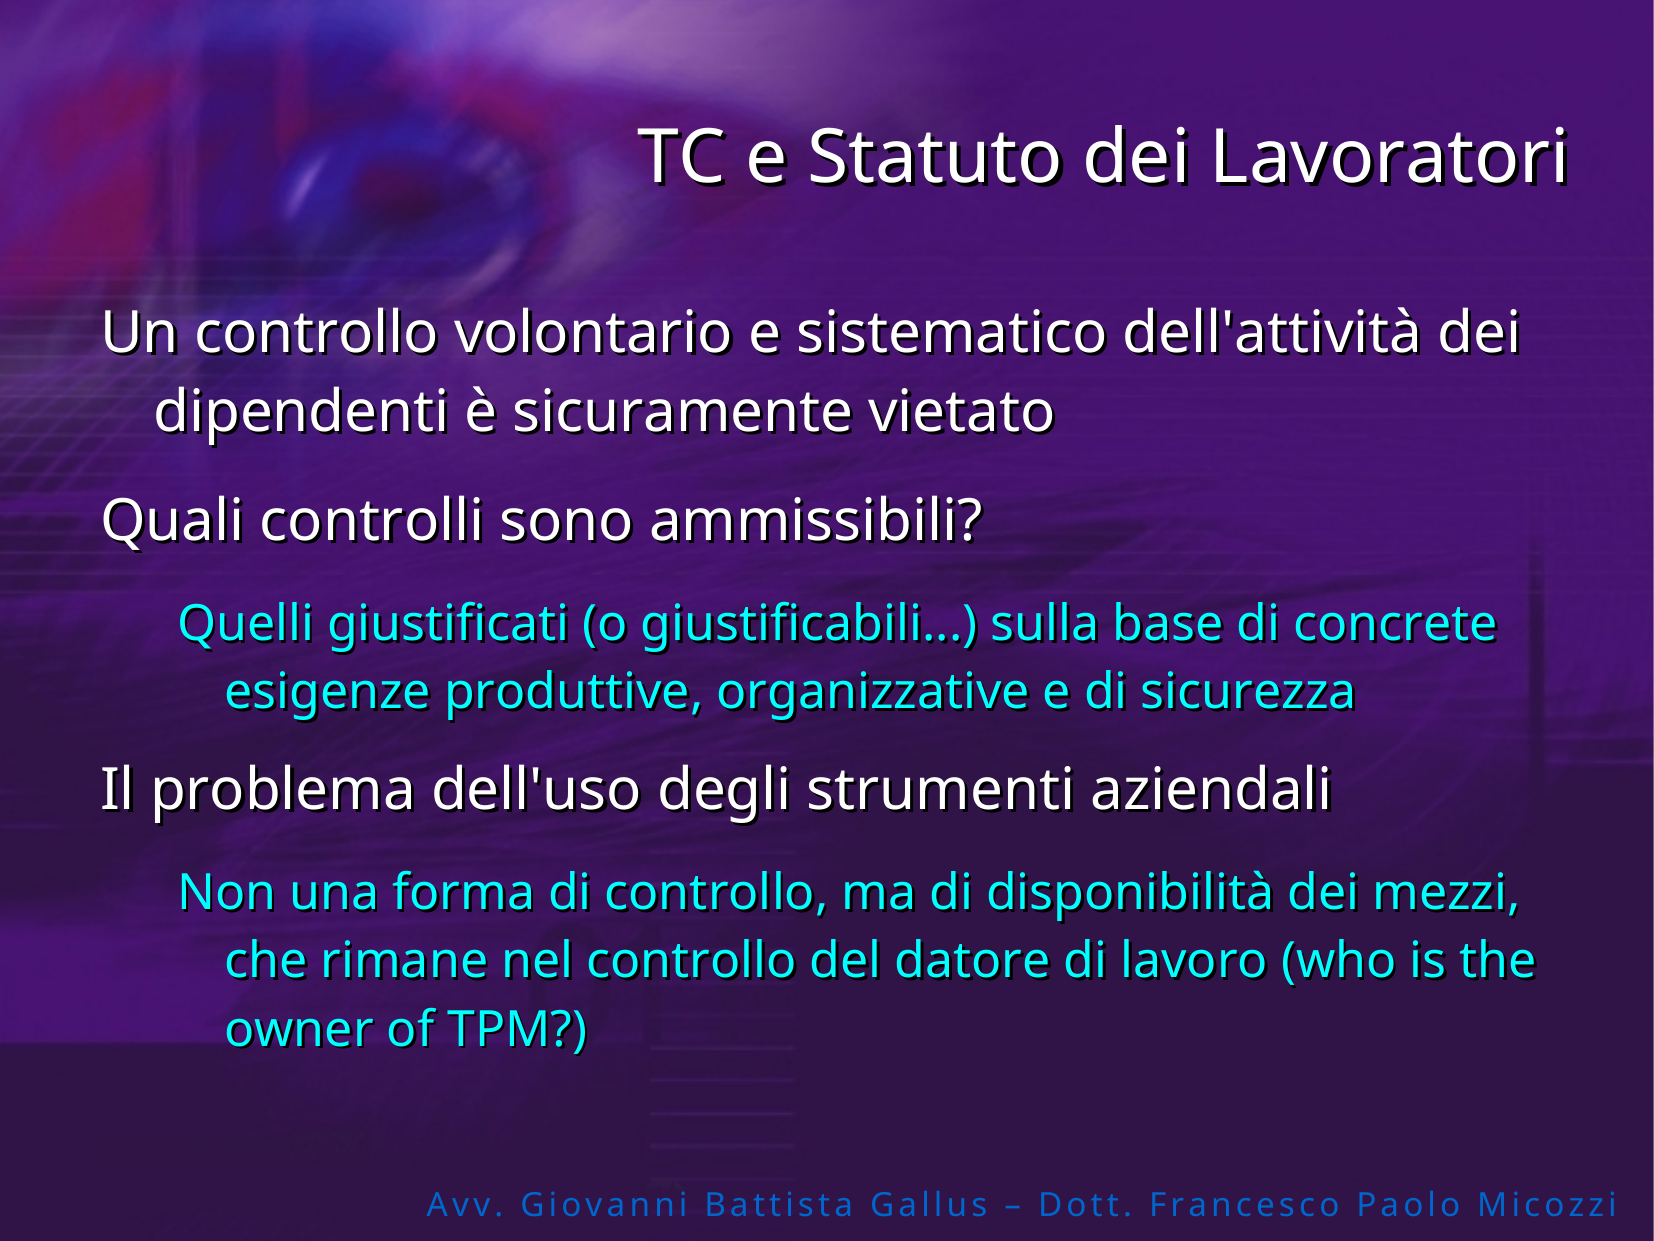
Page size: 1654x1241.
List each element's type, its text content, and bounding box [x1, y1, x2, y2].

picture [0, 0, 1654, 1241]
list Un controllo volontario e sistematico dell'attività dei dipendenti è sicuramente vietato Quali controlli sono ammissibili? Quelli giustificati (o giustificabili...) sulla base di concrete esigenze produttive, organizzative e di sicurezza Il problema dell'uso degli strumenti aziendali Non una forma di controllo, ma di disponibilità dei mezzi, che rimane nel controllo del datore di lavoro (who is the owner of TPM?) [82, 290, 1571, 1109]
title TC e Statuto dei Lavoratori [82, 49, 1571, 257]
